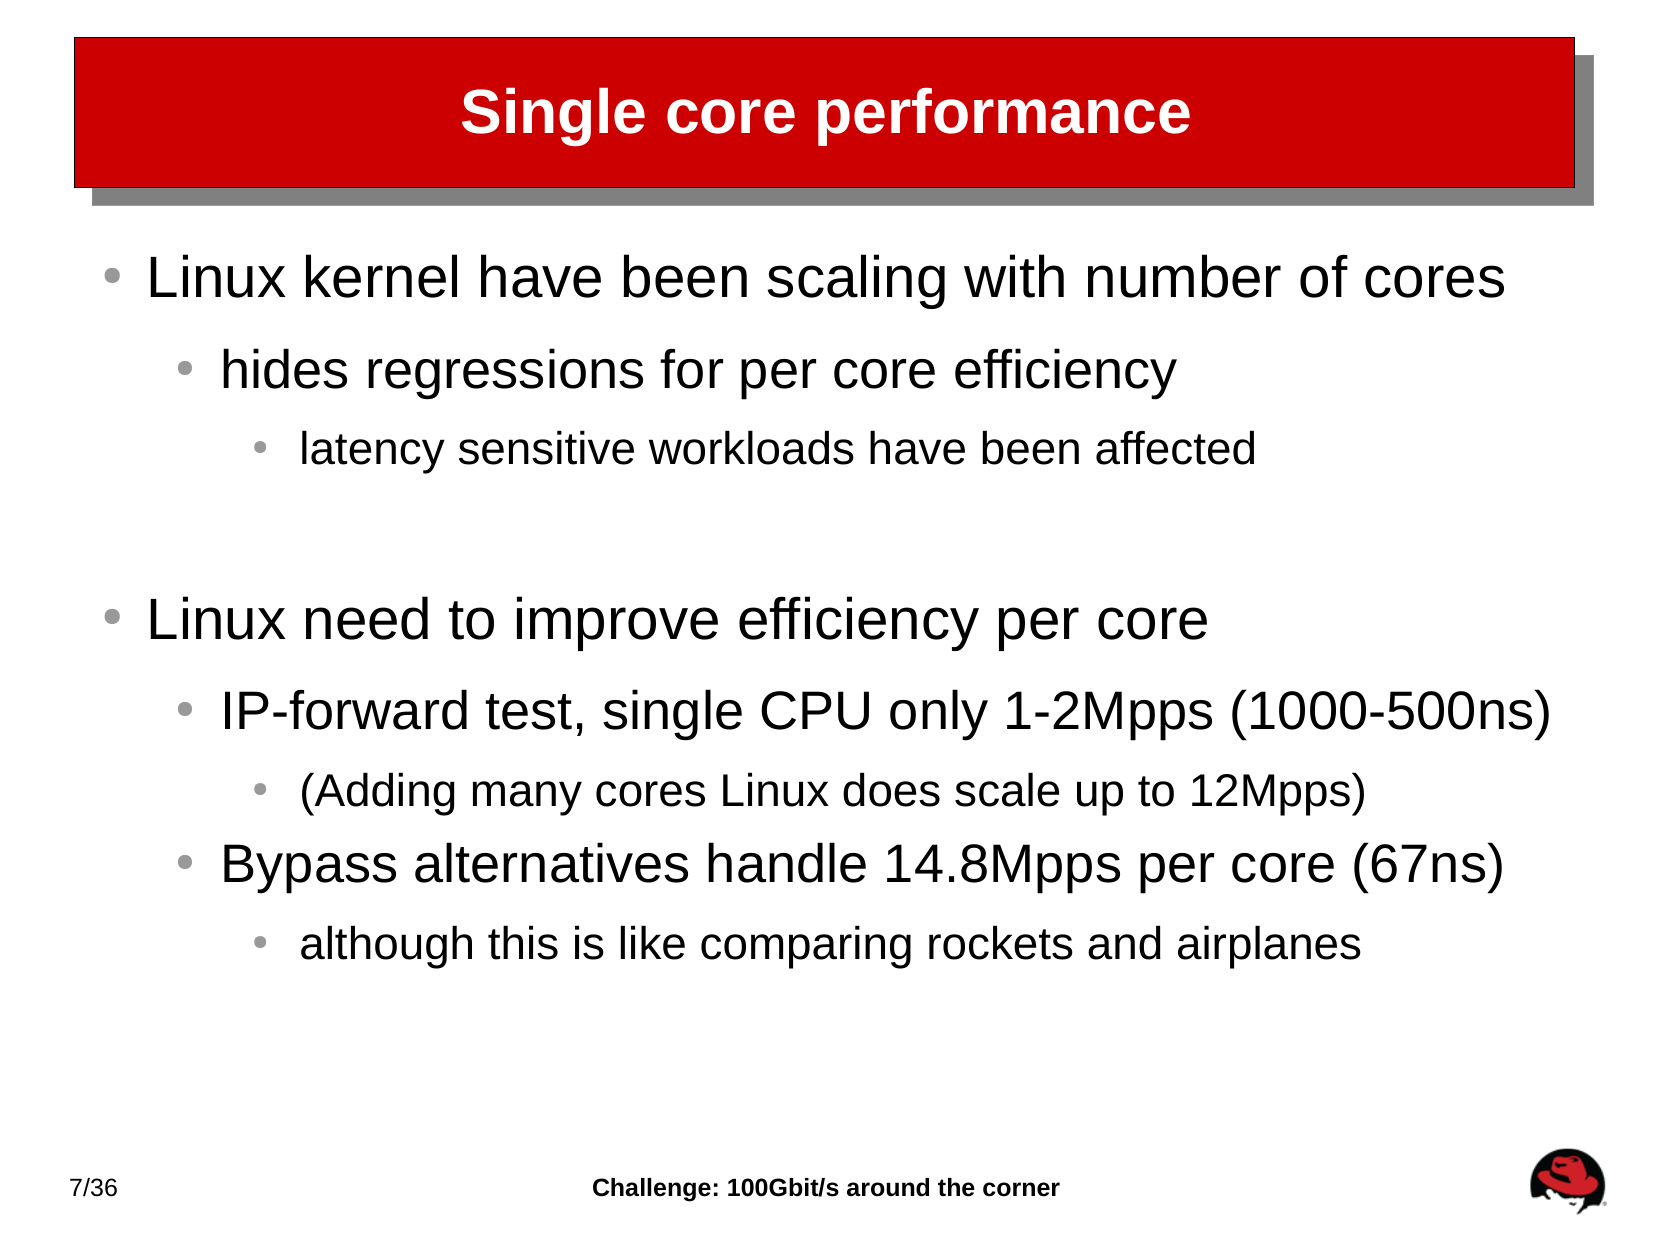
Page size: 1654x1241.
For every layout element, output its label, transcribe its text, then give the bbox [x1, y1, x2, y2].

title Single core performance [82, 37, 1571, 188]
picture [1529, 1146, 1613, 1224]
list Linux kernel have been scaling with number of cores hides regressions for per core efficiency latency sensitive workloads have been affected Linux need to improve efficiency per core IP-forward test, single CPU only 1-2Mpps (1000-500ns) (Adding many cores Linux does scale up to 12Mpps) Bypass alternatives handle 14.8Mpps per core (67ns) although this is like comparing rockets and airplanes [86, 244, 1575, 1065]
